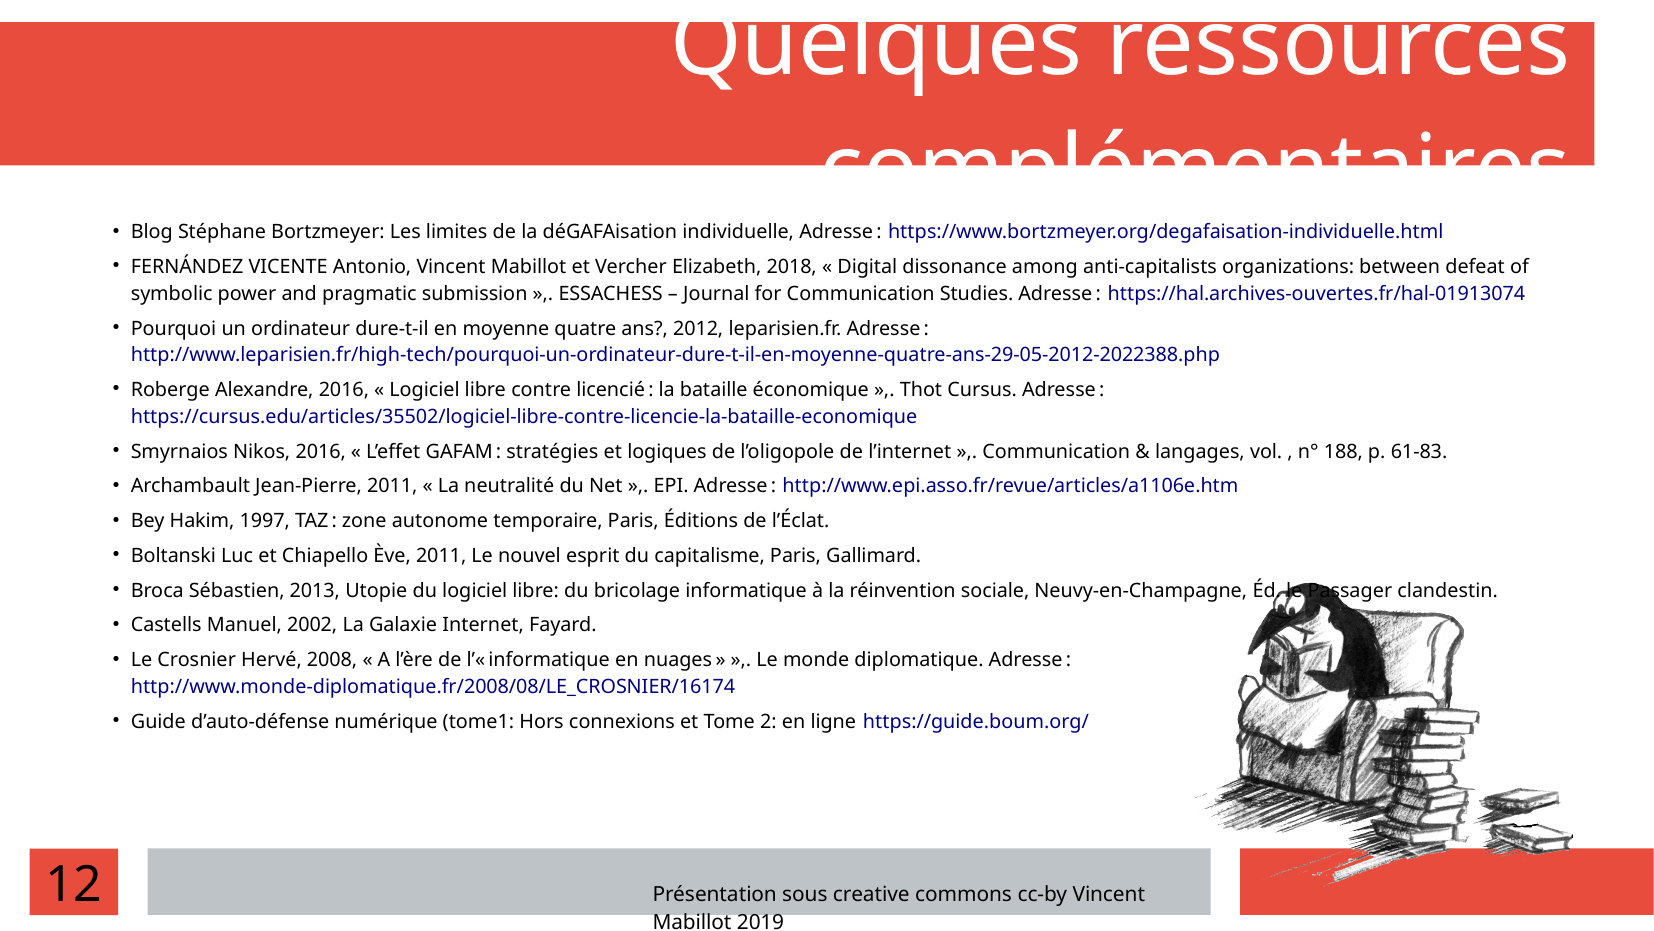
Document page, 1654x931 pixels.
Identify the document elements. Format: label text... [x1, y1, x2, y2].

title Quelques ressources complémentaires [82, 37, 1571, 166]
picture [1133, 566, 1610, 919]
list Blog Stéphane Bortzmeyer: Les limites de la déGAFAisation individuelle, Adresse : https://www.bortzmeyer.org/degafaisation-individuelle.html FERNÁNDEZ VICENTE Antonio, Vincent Mabillot et Vercher Elizabeth, 2018, « Digital dissonance among anti-capitalists organizations: between defeat of symbolic power and pragmatic submission »,. ESSACHESS – Journal for Communication Studies. Adresse : https://hal.archives-ouvertes.fr/hal-01913074 Pourquoi un ordinateur dure-t-il en moyenne quatre ans?, 2012, leparisien.fr. Adresse : http://www.leparisien.fr/high-tech/pourquoi-un-ordinateur-dure-t-il-en-moyenne-quatre-ans-29-05-2012-2022388.php Roberge Alexandre, 2016, « Logiciel libre contre licencié : la bataille économique »,. Thot Cursus. Adresse : https://cursus.edu/articles/35502/logiciel-libre-contre-licencie-la-bataille-economique Smyrnaios Nikos, 2016, « L’effet GAFAM : stratégies et logiques de l’oligopole de l’internet »,. Communication & langages, vol. , n° 188, p. 61‑83. Archambault Jean-Pierre, 2011, « La neutralité du Net »,. EPI. Adresse : http://www.epi.asso.fr/revue/articles/a1106e.htm Bey Hakim, 1997, TAZ : zone autonome temporaire, Paris, Éditions de l’Éclat. Boltanski Luc et Chiapello Ève, 2011, Le nouvel esprit du capitalisme, Paris, Gallimard. Broca Sébastien, 2013, Utopie du logiciel libre: du bricolage informatique à la réinvention sociale, Neuvy-en-Champagne, Éd. le Passager clandestin. Castells Manuel, 2002, La Galaxie Internet, Fayard. Le Crosnier Hervé, 2008, « A l’ère de l’« informatique en nuages » »,. Le monde diplomatique. Adresse : http://www.monde-diplomatique.fr/2008/08/LE_CROSNIER/16174 Guide d’auto-défense numérique (tome1: Hors connexions et Tome 2: en ligne https://guide.boum.org/ [82, 217, 1571, 758]
